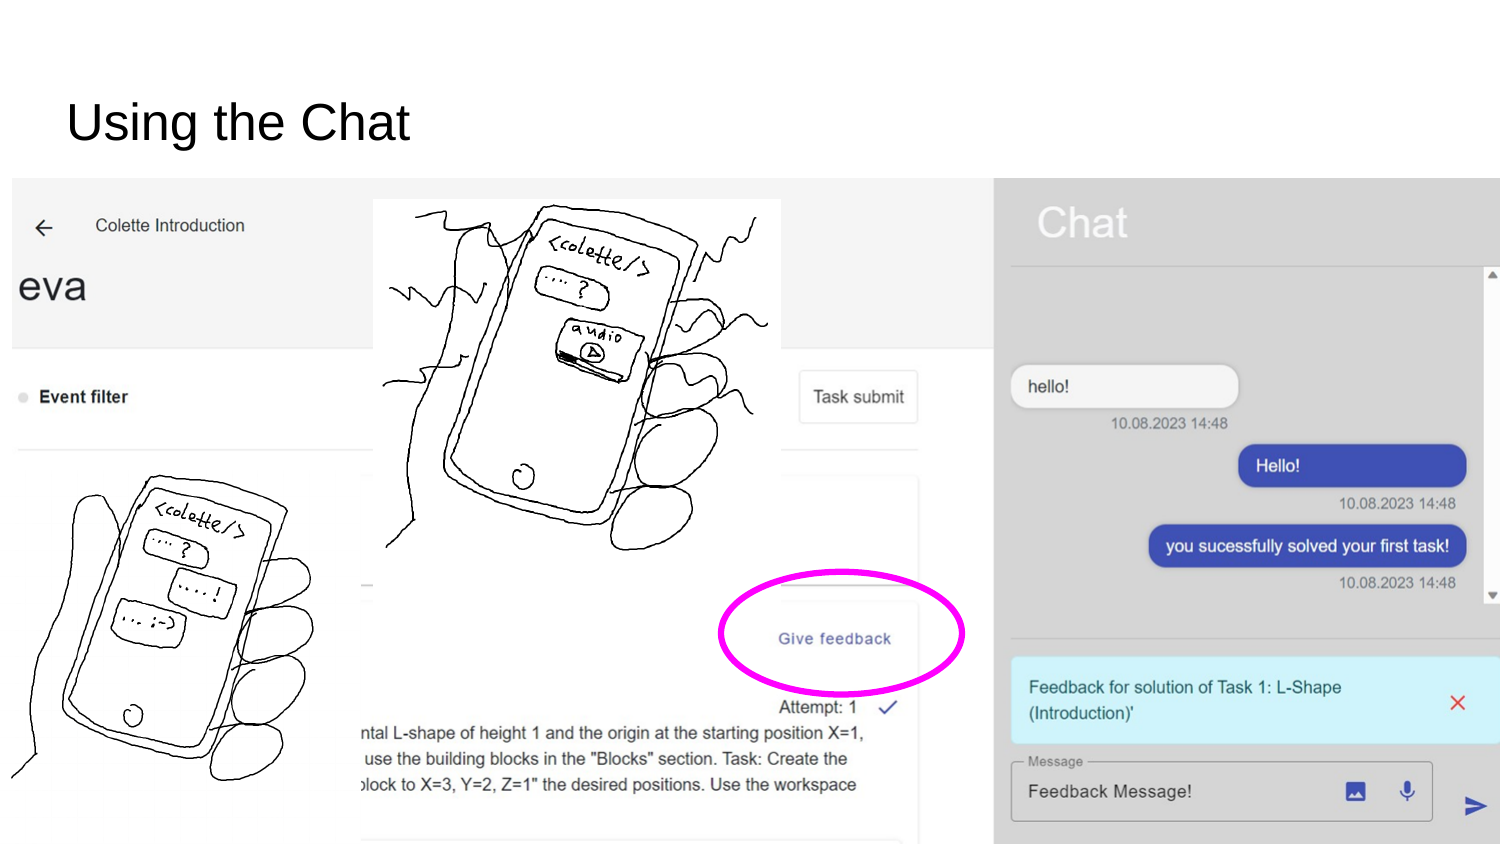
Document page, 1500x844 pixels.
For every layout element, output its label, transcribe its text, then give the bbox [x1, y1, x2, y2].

title Using the Chat [51, 72, 1449, 167]
picture [0, 178, 1500, 844]
